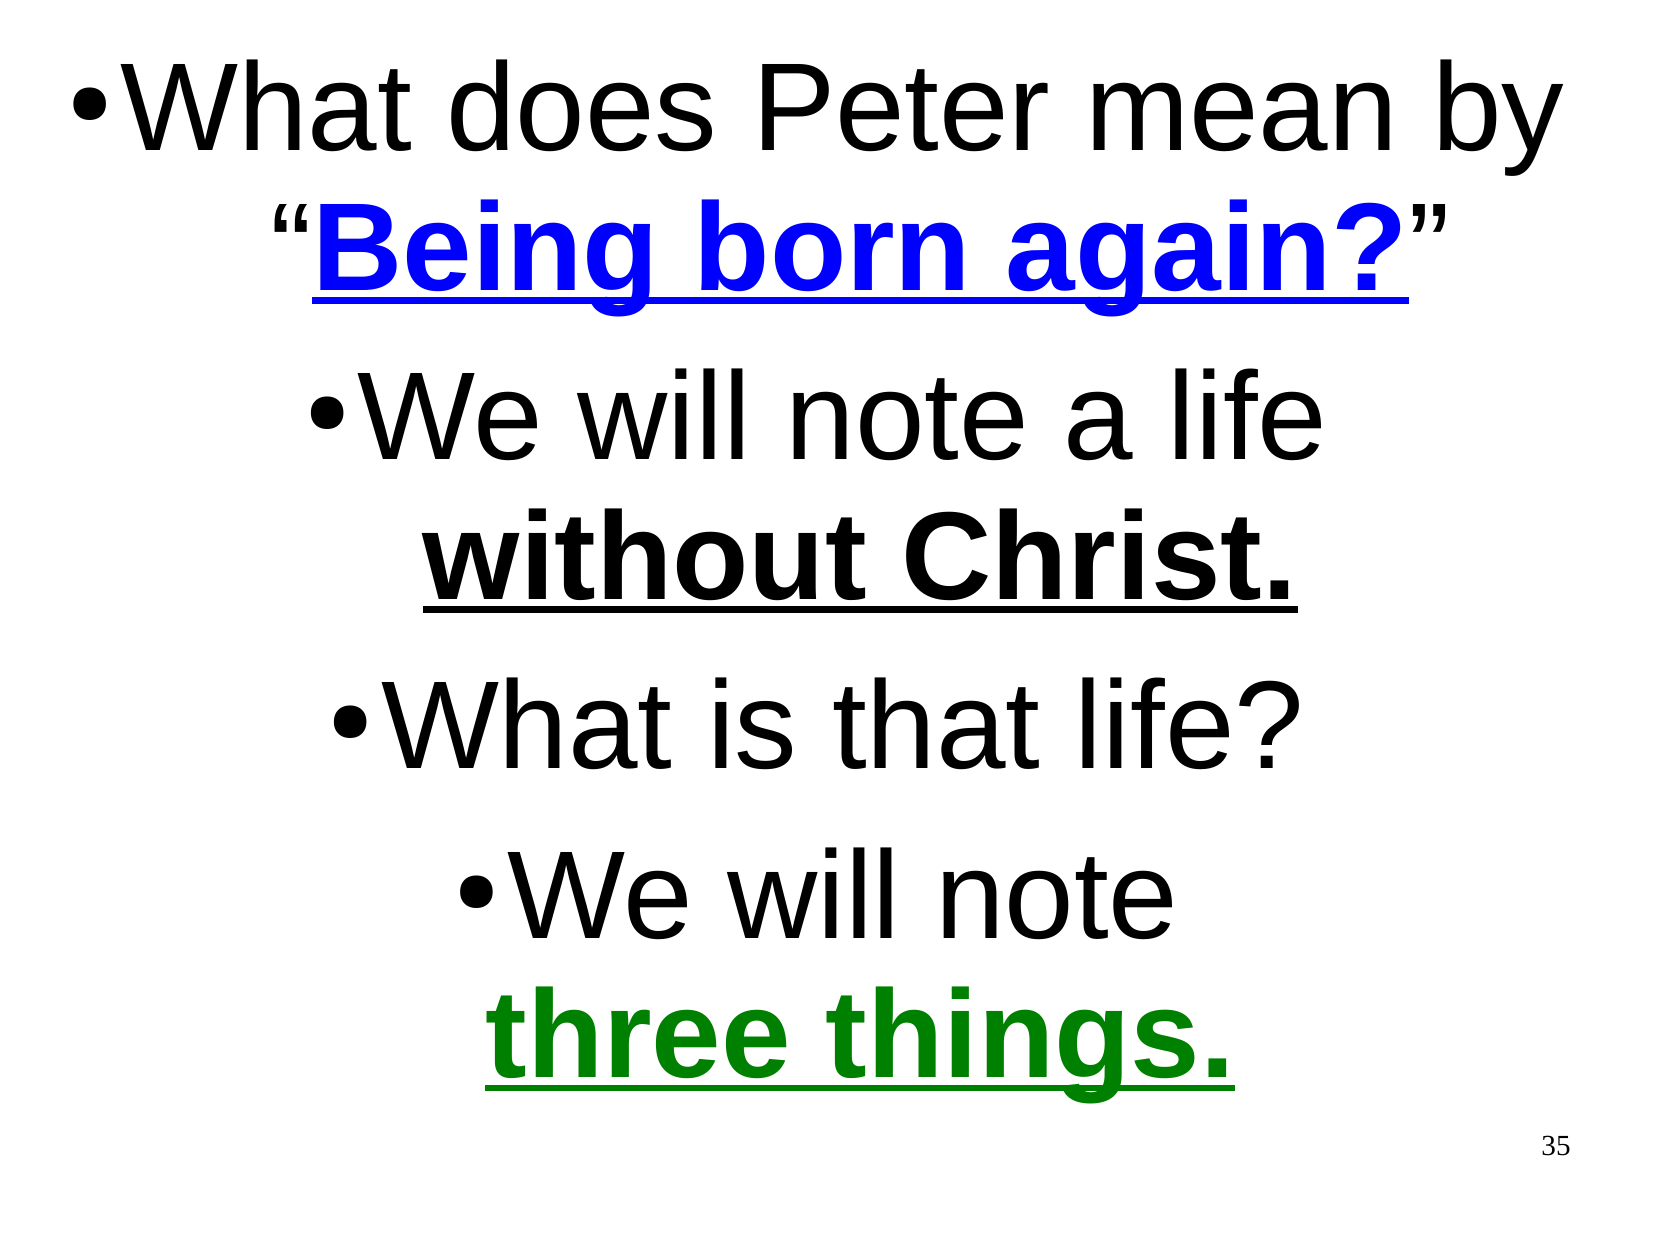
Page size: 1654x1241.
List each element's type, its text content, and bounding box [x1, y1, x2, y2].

list What does Peter mean by “Being born again?” We will note a life without Christ. What is that life? We will note three things. [37, 37, 1613, 1238]
